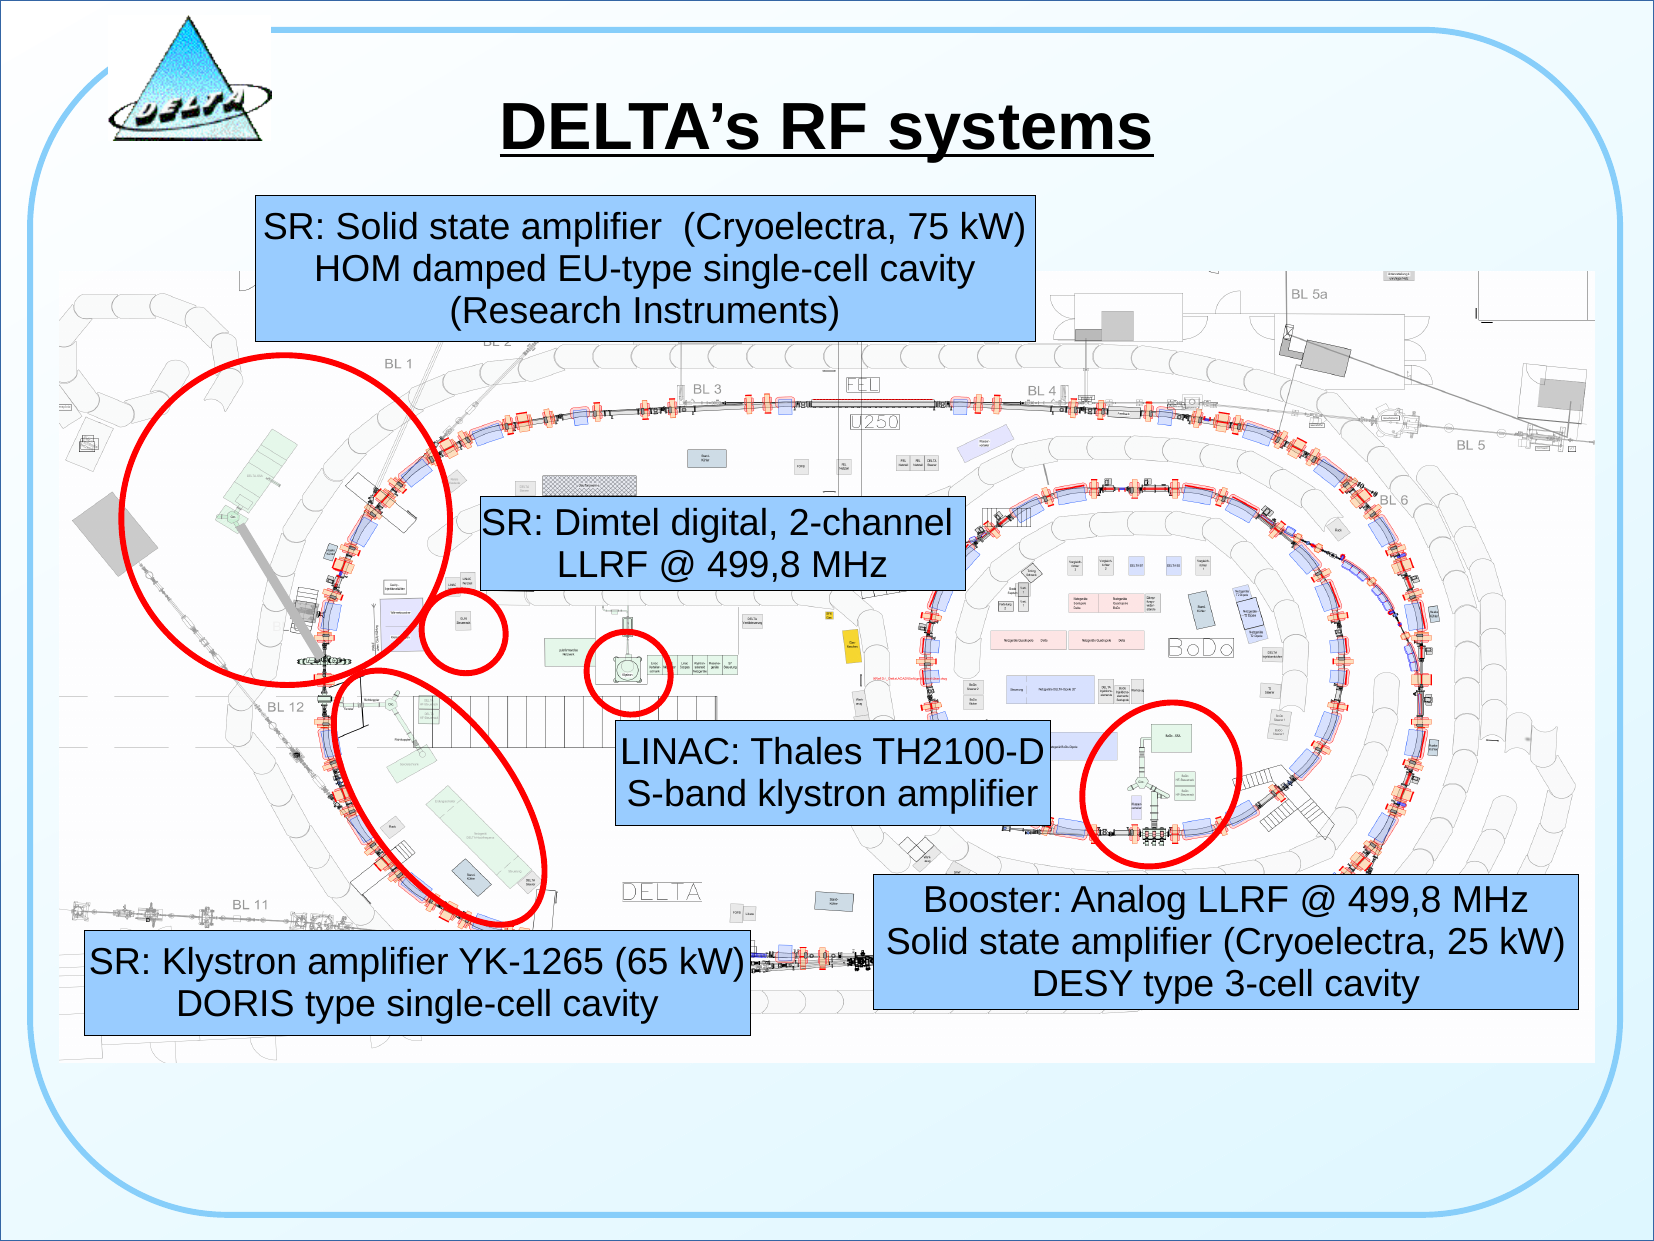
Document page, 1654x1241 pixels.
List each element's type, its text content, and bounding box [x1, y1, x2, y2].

text_box SR: Solid state amplifier (Cryoelectra, 75 kW) HOM damped EU-type single-cell cavity (Research Instruments) [255, 195, 1036, 342]
picture [107, 14, 272, 141]
text_box LINAC: Thales TH2100-D S-band klystron amplifier [615, 720, 1051, 826]
picture [59, 271, 1595, 1063]
text_box SR: Klystron amplifier YK-1265 (65 kW) DORIS type single-cell cavity [84, 930, 751, 1036]
text_box [0, 0, 1654, 1241]
text_box DELTA’s RF systems [484, 81, 1169, 172]
text_box Booster: Analog LLRF @ 499,8 MHz Solid state amplifier (Cryoelectra, 25 kW) DESY type 3-cell cavity [873, 874, 1579, 1010]
text_box SR: Dimtel digital, 2-channel LLRF @ 499,8 MHz [480, 496, 966, 591]
